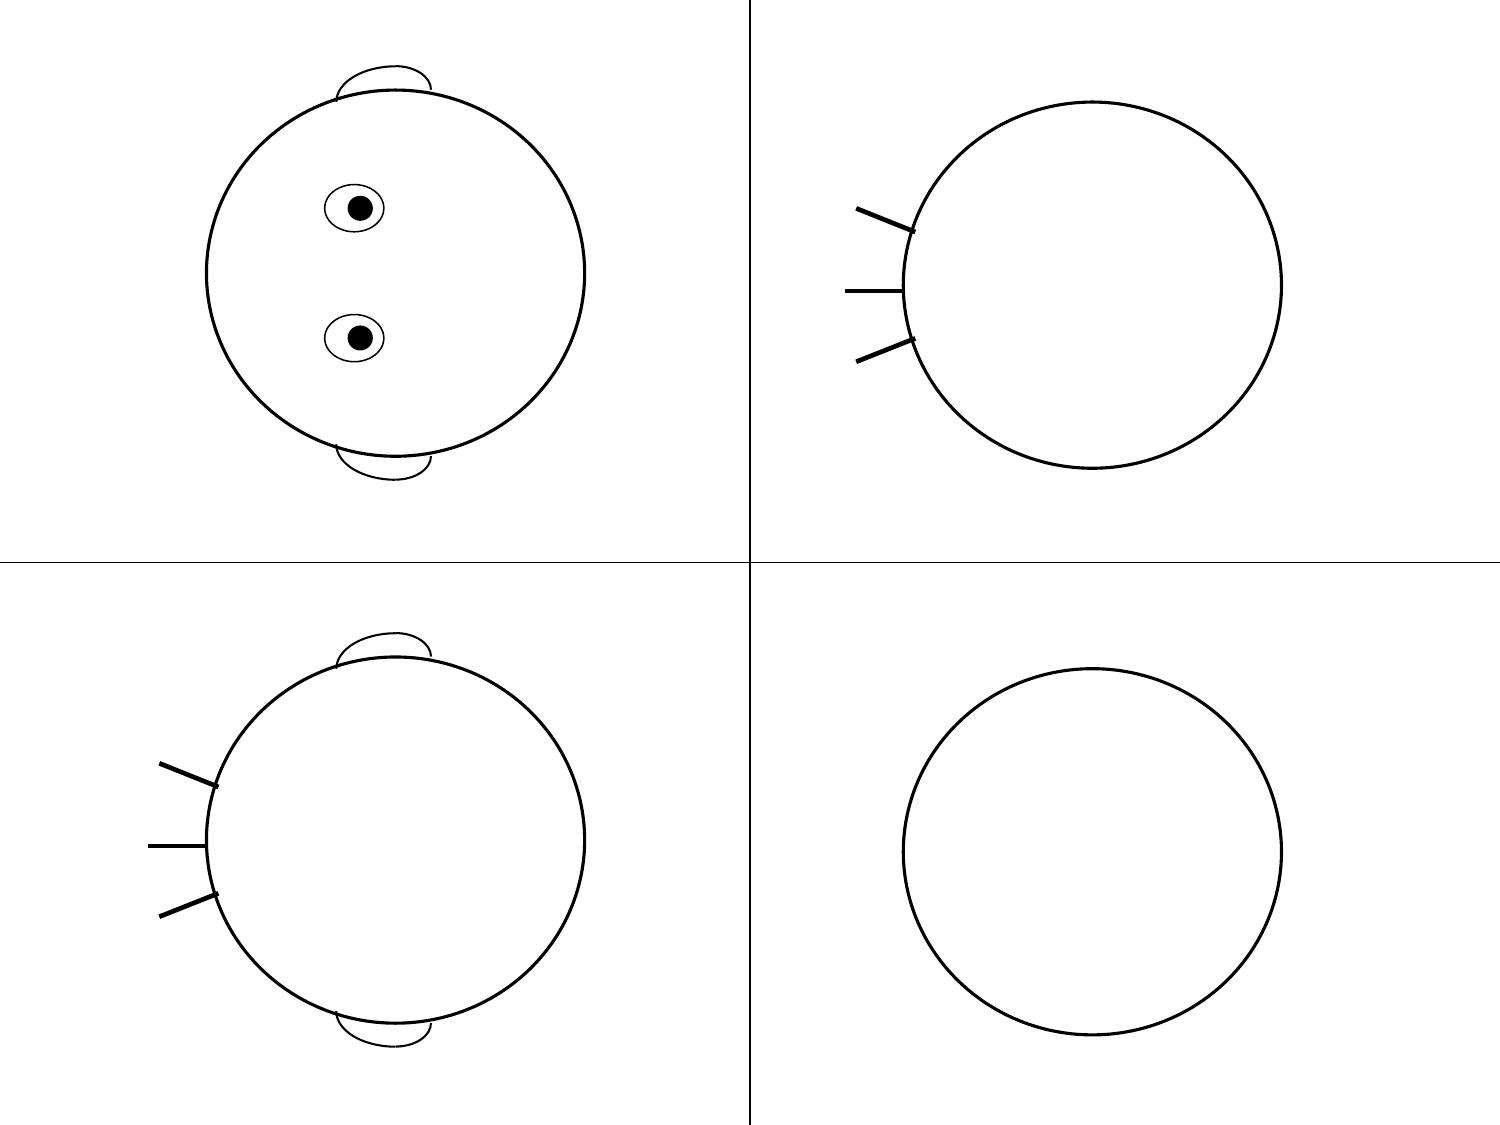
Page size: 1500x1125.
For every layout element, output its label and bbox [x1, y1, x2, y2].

text_box [348, 196, 373, 221]
text_box [348, 326, 373, 350]
